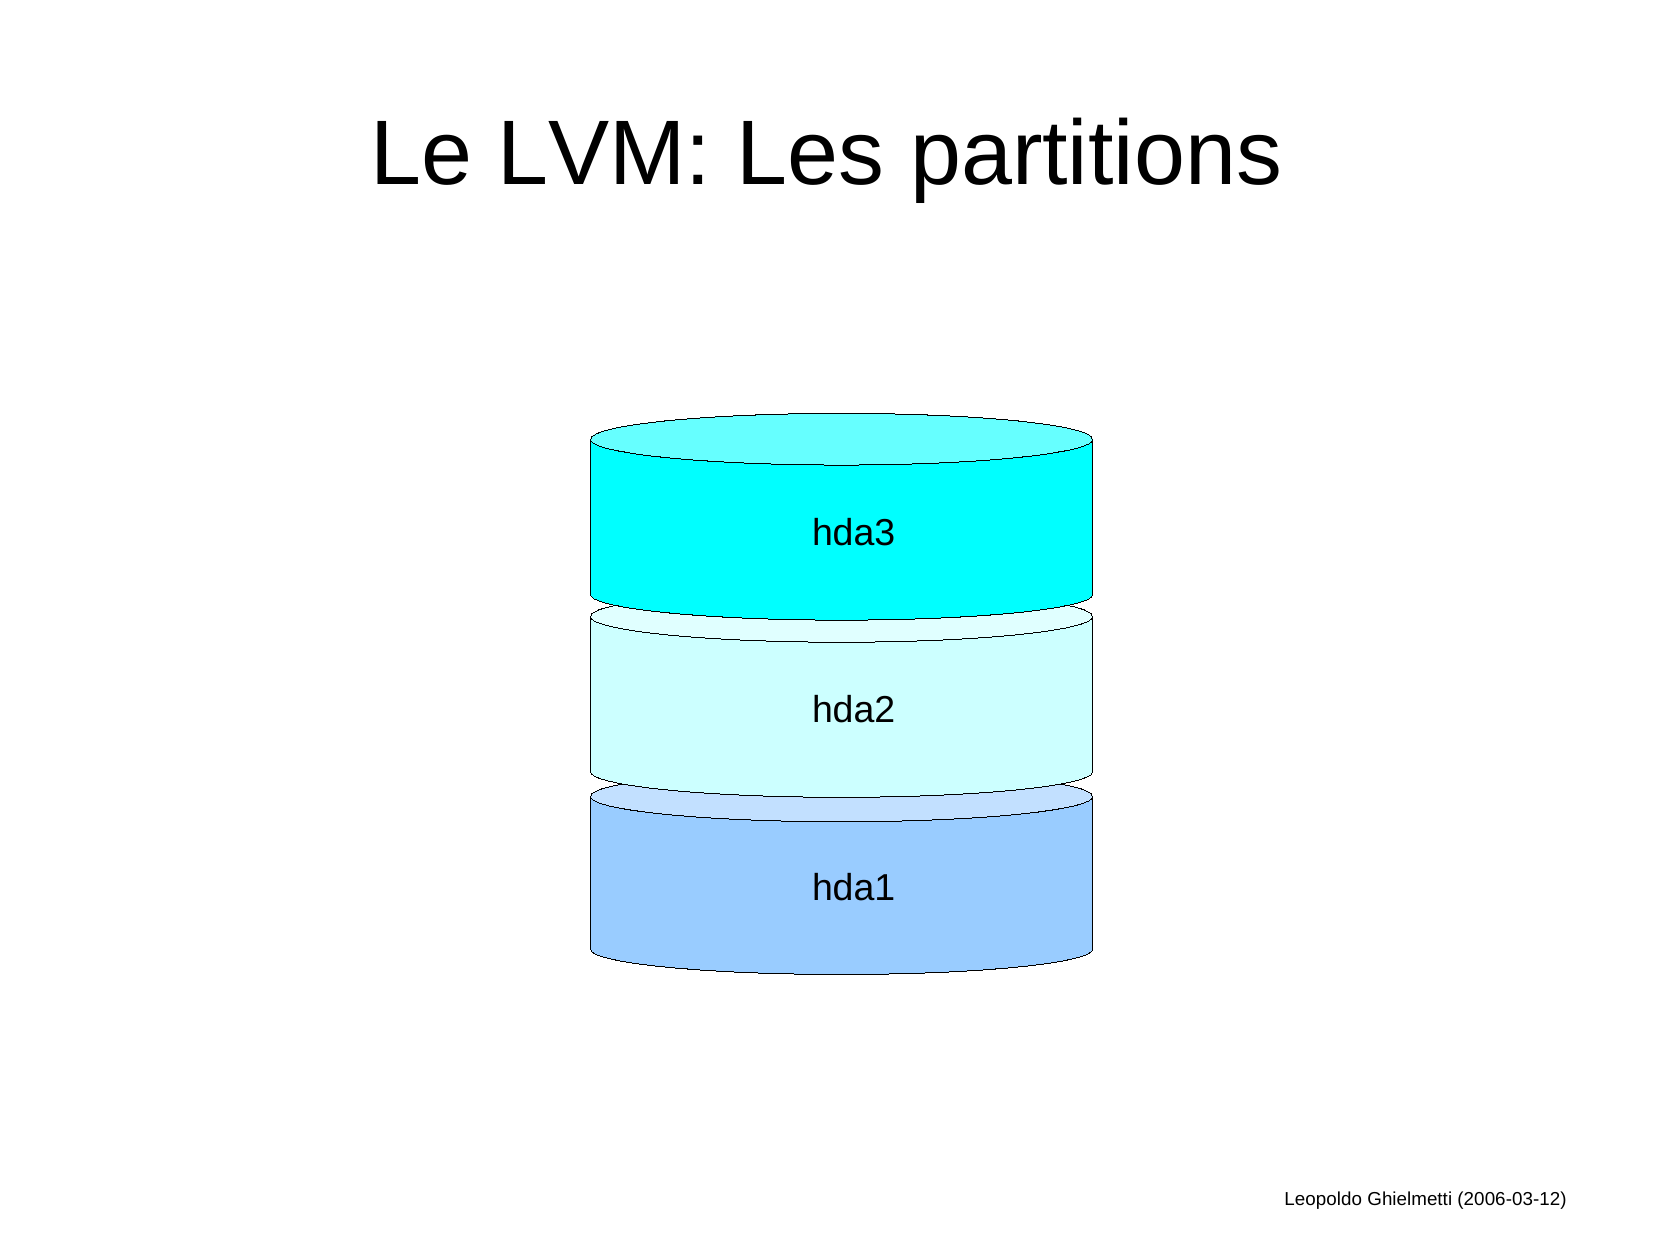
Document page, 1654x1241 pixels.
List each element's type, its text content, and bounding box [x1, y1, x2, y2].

text_box [590, 618, 1093, 798]
text_box [590, 441, 1093, 621]
text_box Leopoldo Ghielmetti (2006-03-12) [590, 413, 1093, 466]
text_box hda2 [797, 681, 910, 739]
text_box Leopoldo Ghielmetti (2006-03-12) [590, 605, 1093, 643]
text_box [590, 798, 1093, 975]
text_box hda3 [797, 504, 910, 562]
text_box Leopoldo Ghielmetti (2006-03-12) [590, 784, 1093, 822]
text_box Leopoldo Ghielmetti (2006-03-12) [1269, 1181, 1595, 1217]
text_box hda1 [797, 858, 910, 916]
title Le LVM: Les partitions [82, 49, 1571, 257]
